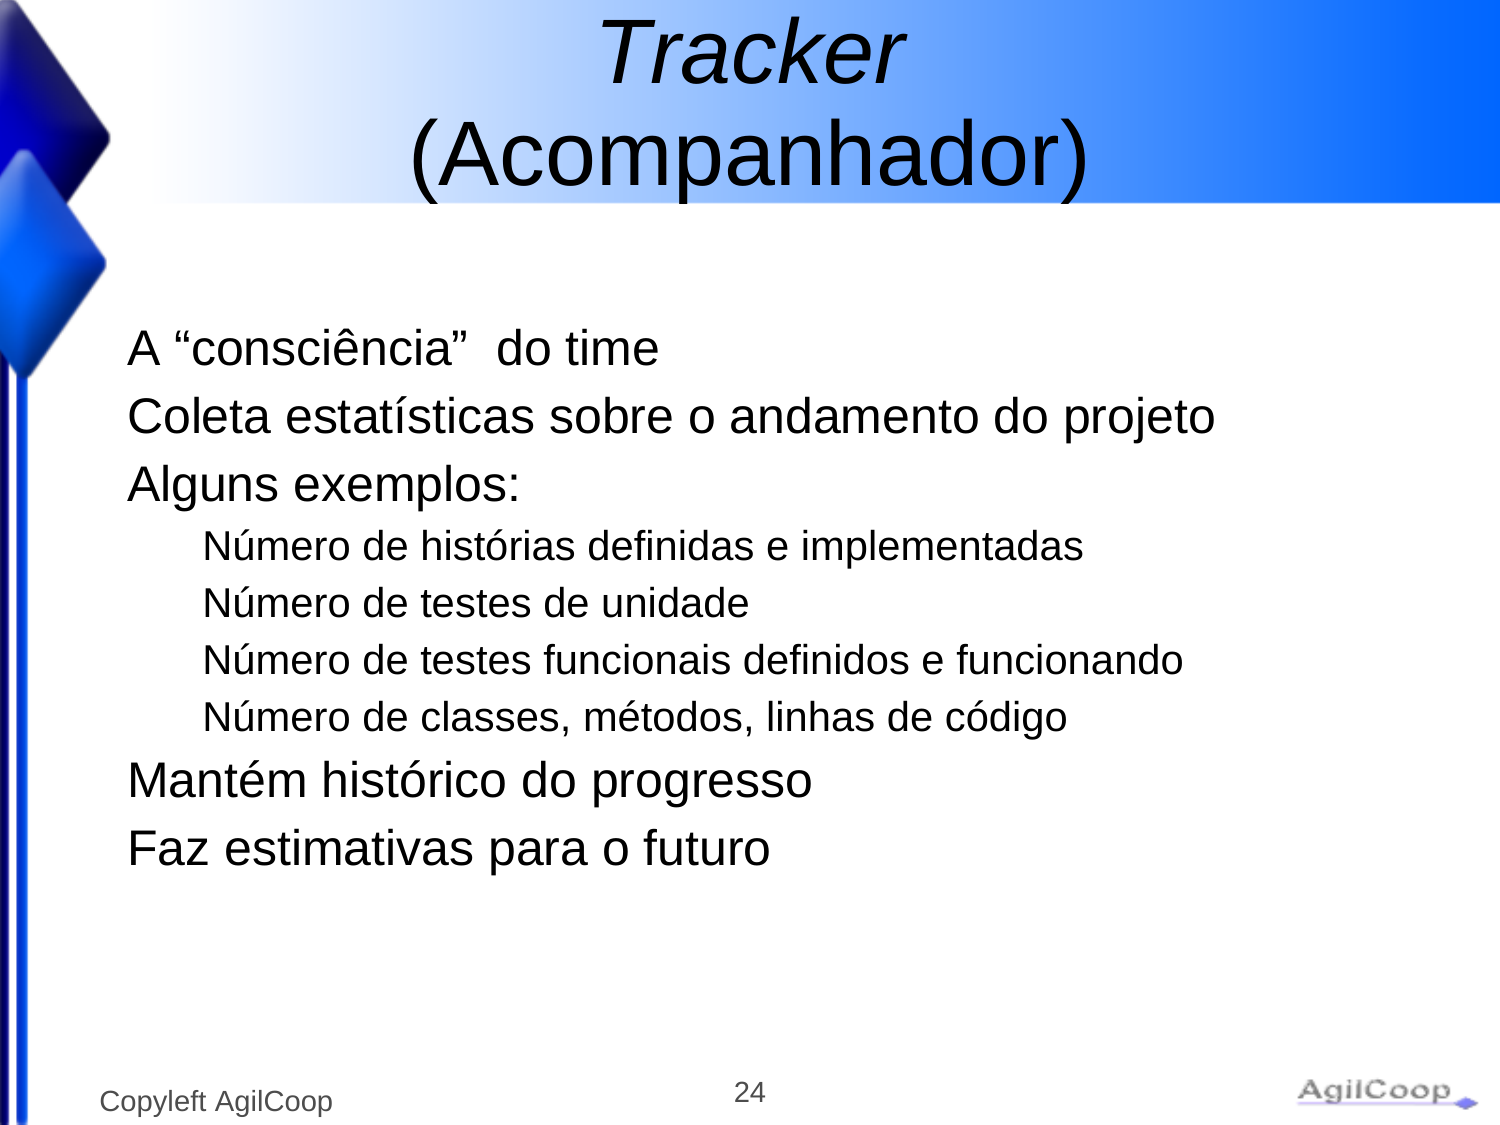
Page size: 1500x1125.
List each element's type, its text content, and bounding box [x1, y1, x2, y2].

picture [0, 0, 1500, 1125]
title Tracker (Acompanhador) [75, 0, 1426, 221]
list A “consciência” do time Coleta estatísticas sobre o andamento do projeto Alguns exemplos: Número de histórias definidas e implementadas Número de testes de unidade Número de testes funcionais definidos e funcionando Número de classes, métodos, linhas de código Mantém histórico do progresso Faz estimativas para o futuro [112, 312, 1463, 1088]
